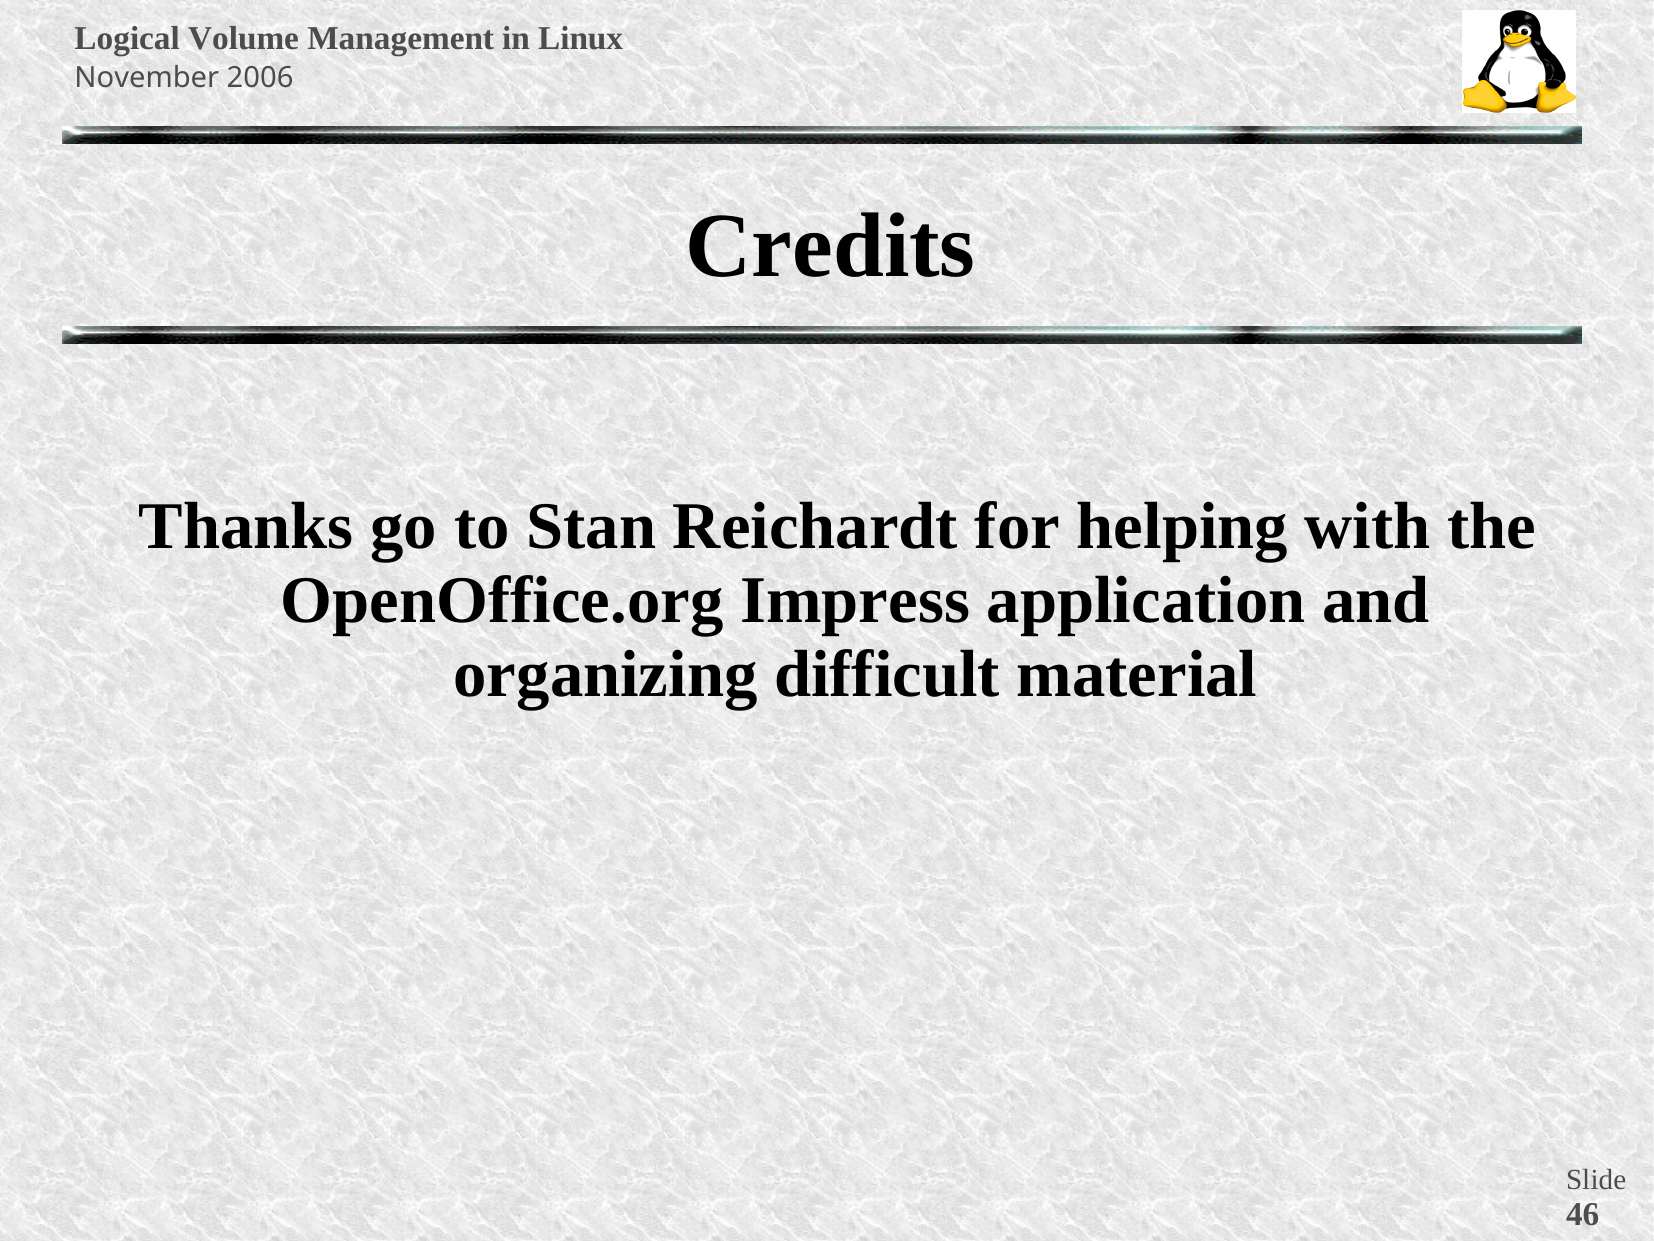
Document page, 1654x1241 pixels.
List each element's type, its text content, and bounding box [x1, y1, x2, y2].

subtitle Thanks go to Stan Reichardt for helping with the OpenOffice.org Impress application and organizing difficult material [59, 347, 1582, 1126]
picture [0, 0, 1654, 1241]
title Credits [86, 176, 1576, 315]
